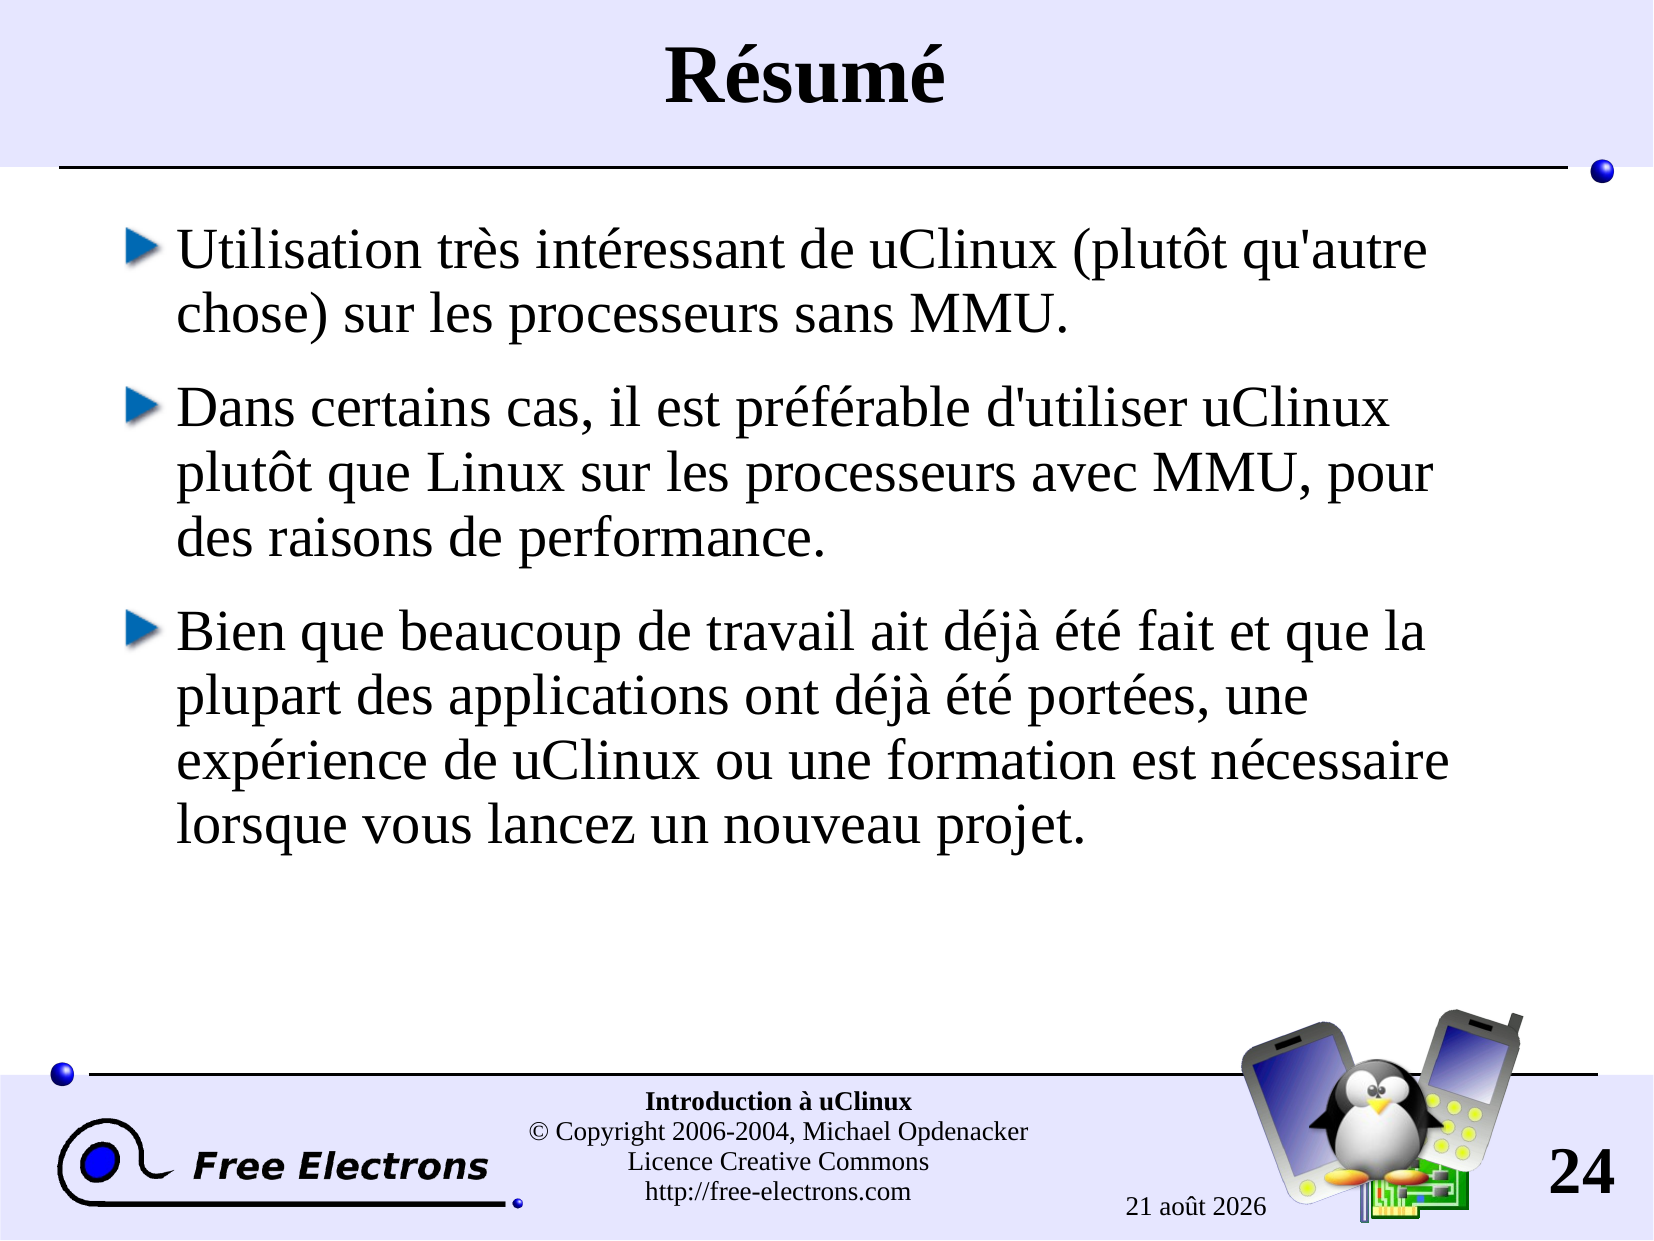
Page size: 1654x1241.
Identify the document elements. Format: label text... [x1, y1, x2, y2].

picture [50, 1107, 527, 1216]
list Utilisation très intéressant de uClinux (plutôt qu'autre chose) sur les processeurs sans MMU. Dans certains cas, il est préférable d'utiliser uClinux plutôt que Linux sur les processeurs avec MMU, pour des raisons de performance. Bien que beaucoup de travail ait déjà été fait et que la plupart des applications ont déjà été portées, une expérience de uClinux ou une formation est nécessaire lorsque vous lancez un nouveau projet. [105, 216, 1518, 1066]
title Résumé [60, 20, 1551, 130]
picture [1231, 1007, 1538, 1241]
